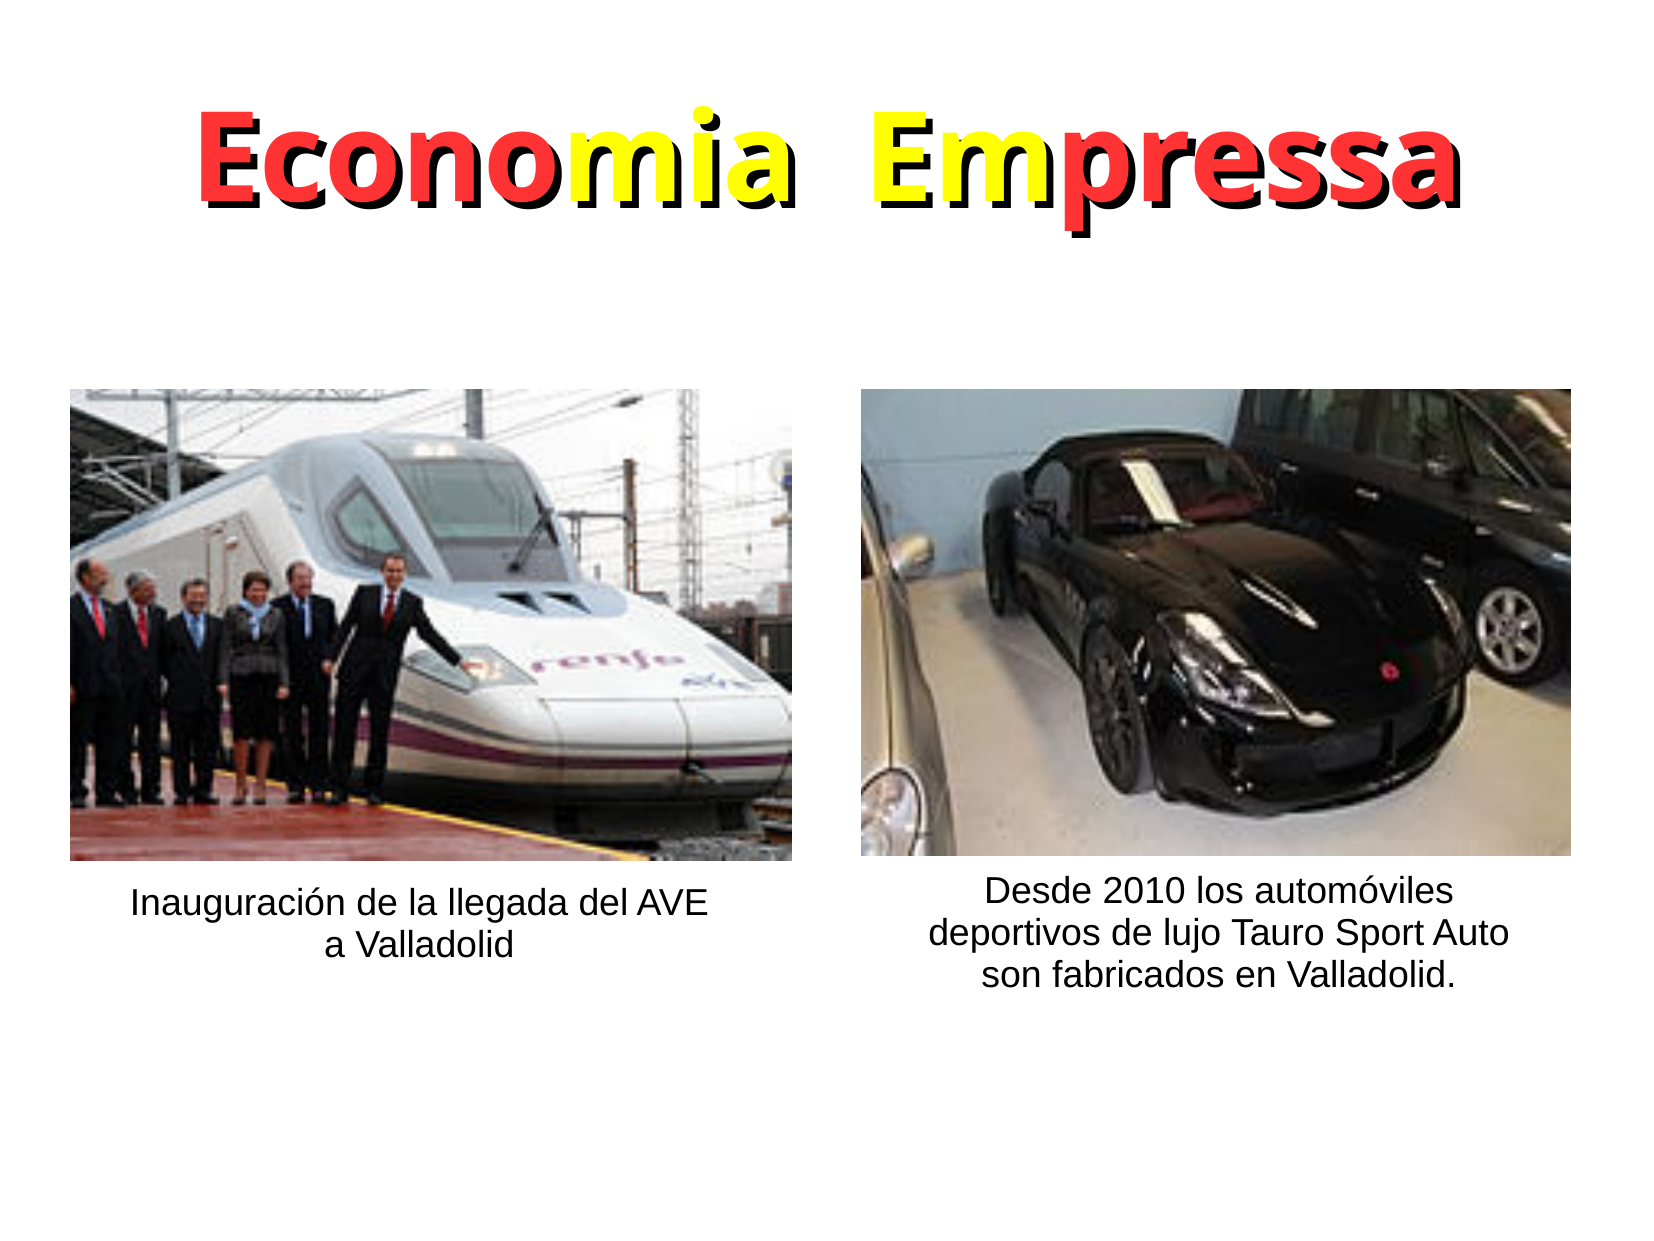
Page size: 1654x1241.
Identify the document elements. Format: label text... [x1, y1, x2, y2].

picture [70, 389, 792, 861]
text_box Desde 2010 los automóviles deportivos de lujo Tauro Sport Auto son fabricados en Valladolid. [879, 862, 1560, 1123]
picture [861, 389, 1571, 856]
title Economia Empressa [82, 49, 1571, 257]
text_box Inauguración de la llegada del AVE a Valladolid [106, 874, 733, 973]
